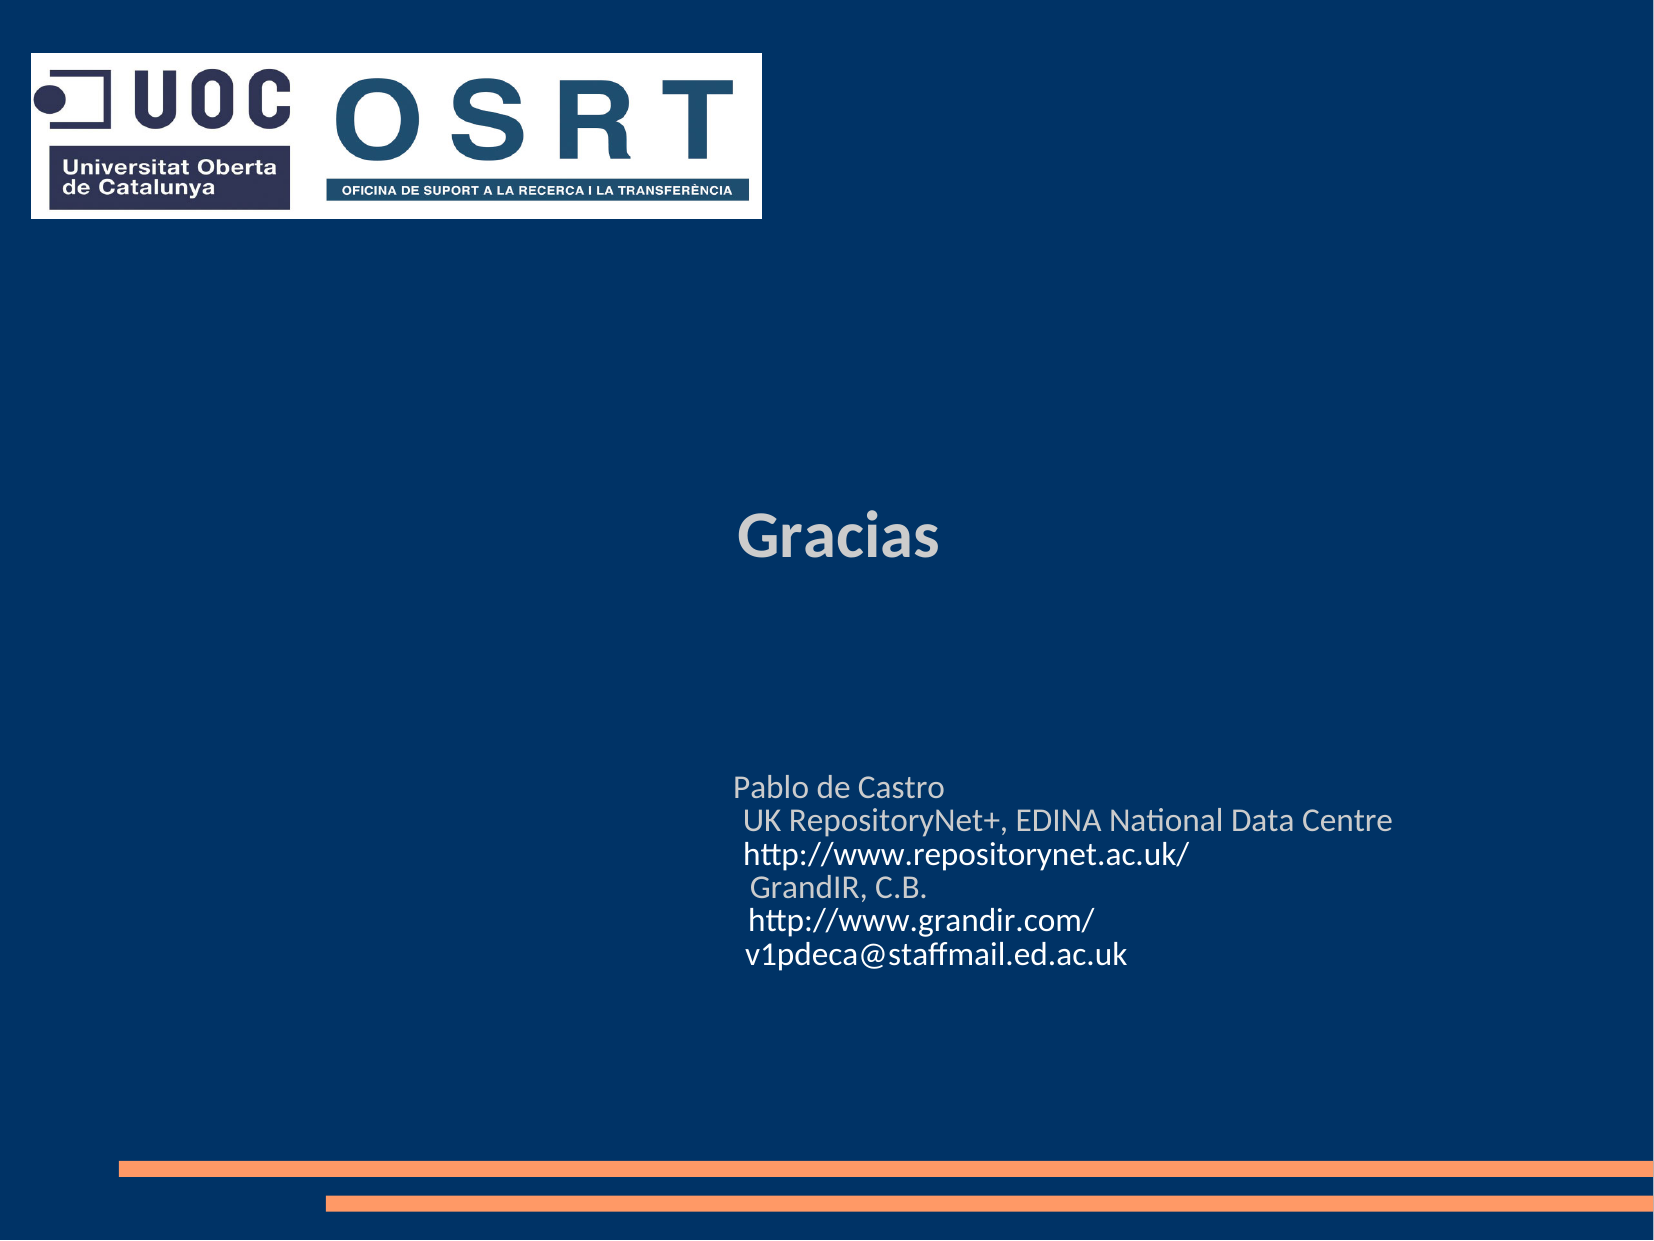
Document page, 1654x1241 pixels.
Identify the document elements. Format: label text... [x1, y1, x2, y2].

subtitle Gracias Pablo de Castro UK RepositoryNet+, EDINA National Data Centre http://www.repositorynet.ac.uk/ GrandIR, C.B. http://www.grandir.com/ v1pdeca@staffmail.ed.ac.uk [130, 366, 1512, 1148]
picture [31, 53, 762, 219]
